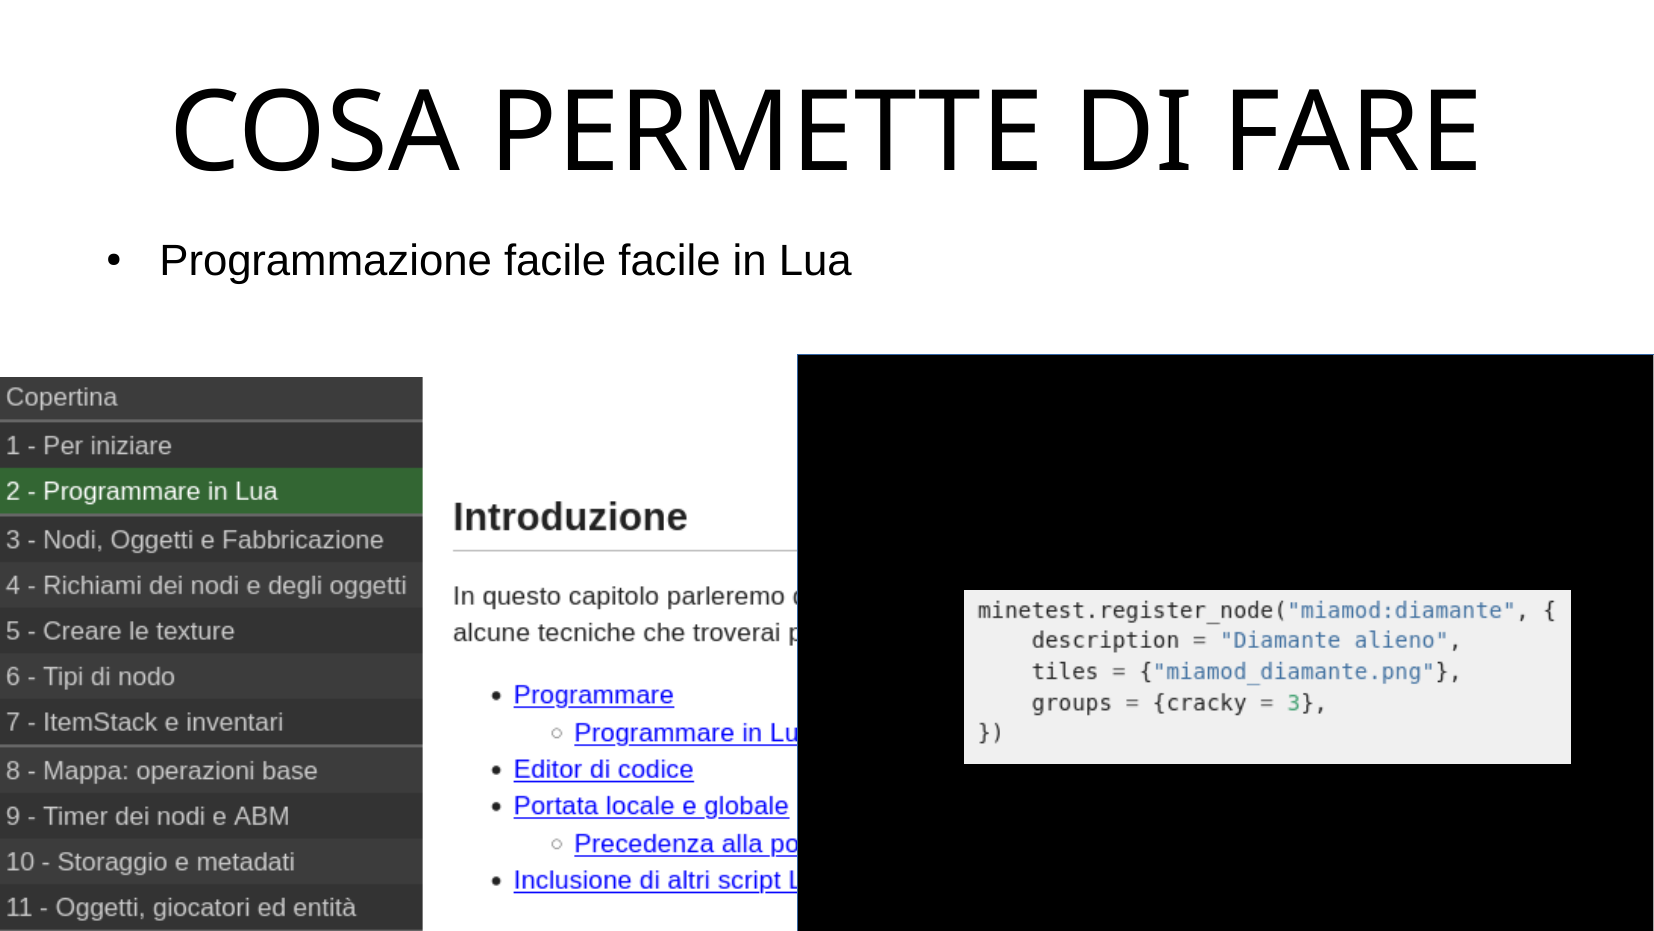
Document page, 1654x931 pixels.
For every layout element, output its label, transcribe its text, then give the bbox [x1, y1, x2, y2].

picture [0, 377, 797, 931]
list Programmazione facile facile in Lua [88, 236, 1577, 377]
text_box [797, 354, 1654, 931]
picture [964, 590, 1571, 764]
title COSA PERMETTE DI FARE [82, 48, 1571, 205]
